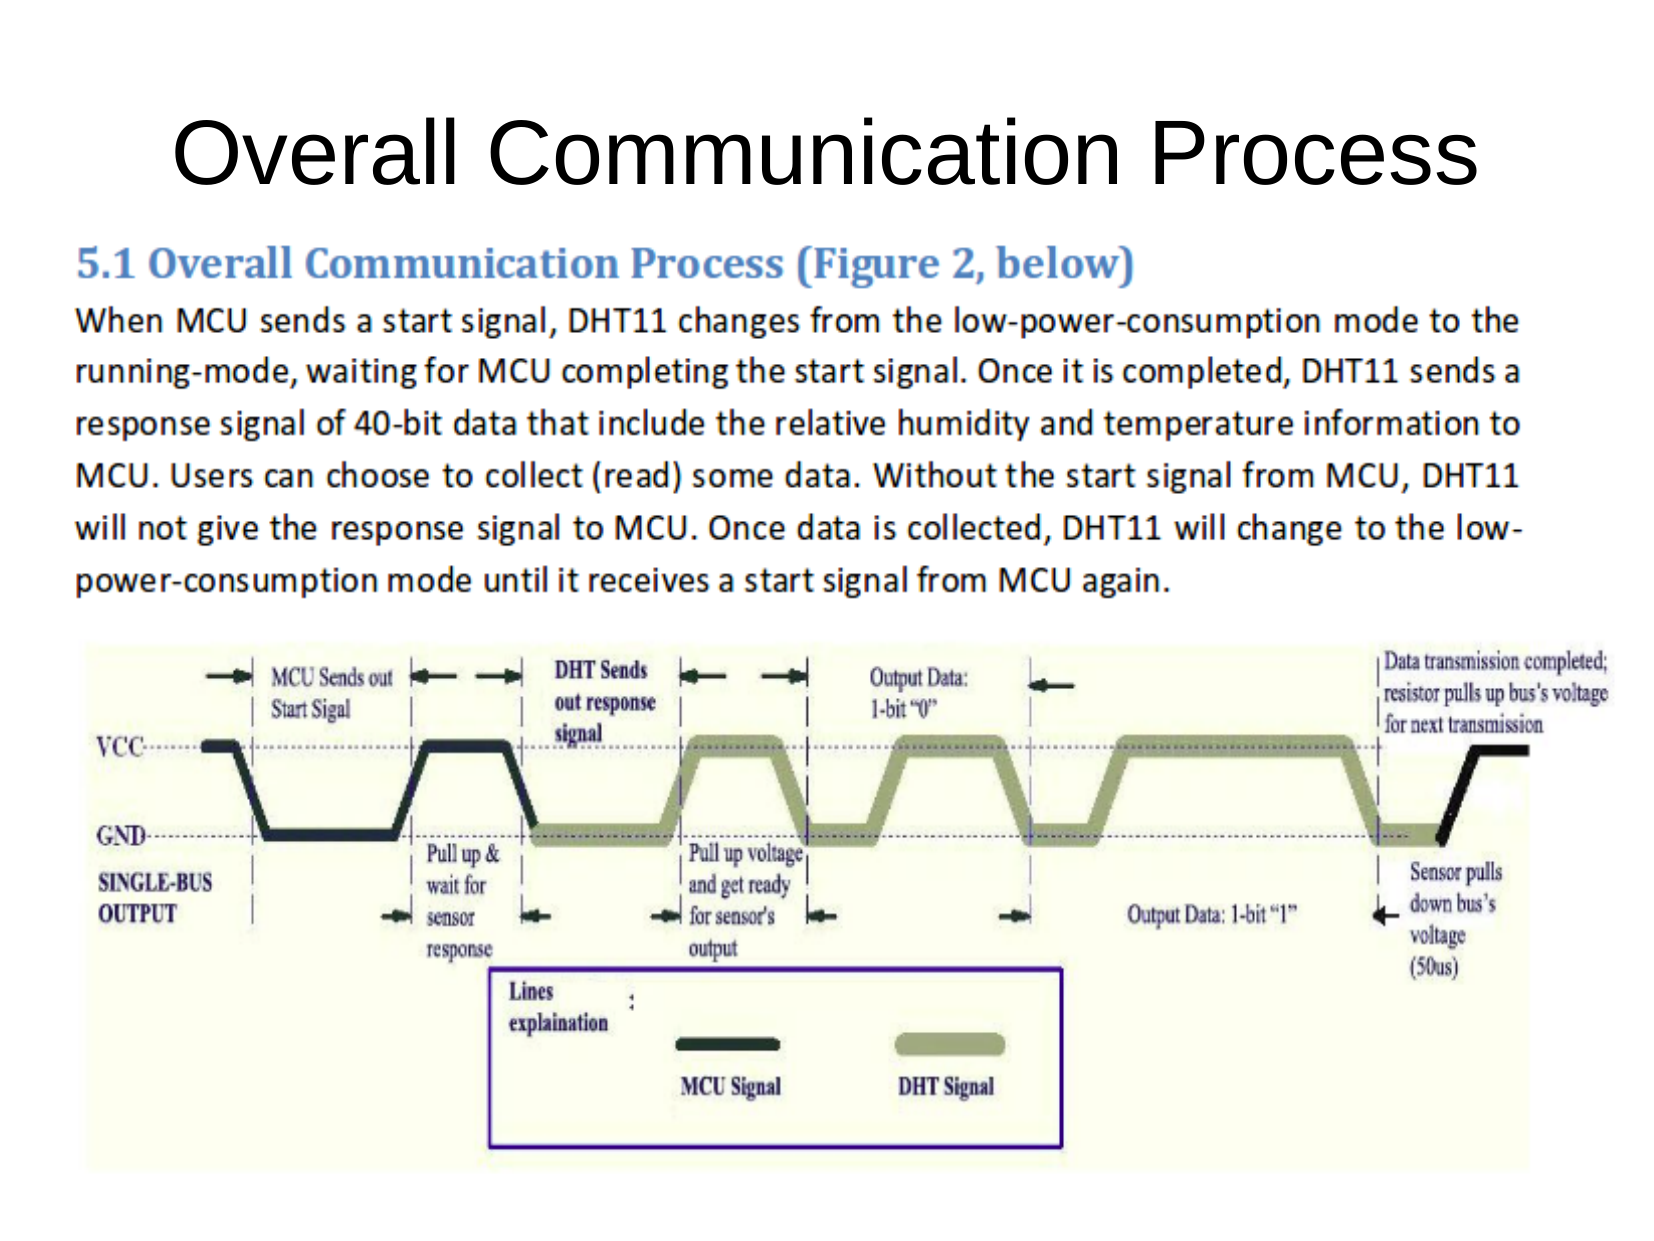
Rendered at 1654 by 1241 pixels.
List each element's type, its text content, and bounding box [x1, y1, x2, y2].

picture [45, 190, 1654, 1182]
title Overall Communication Process [82, 49, 1571, 190]
